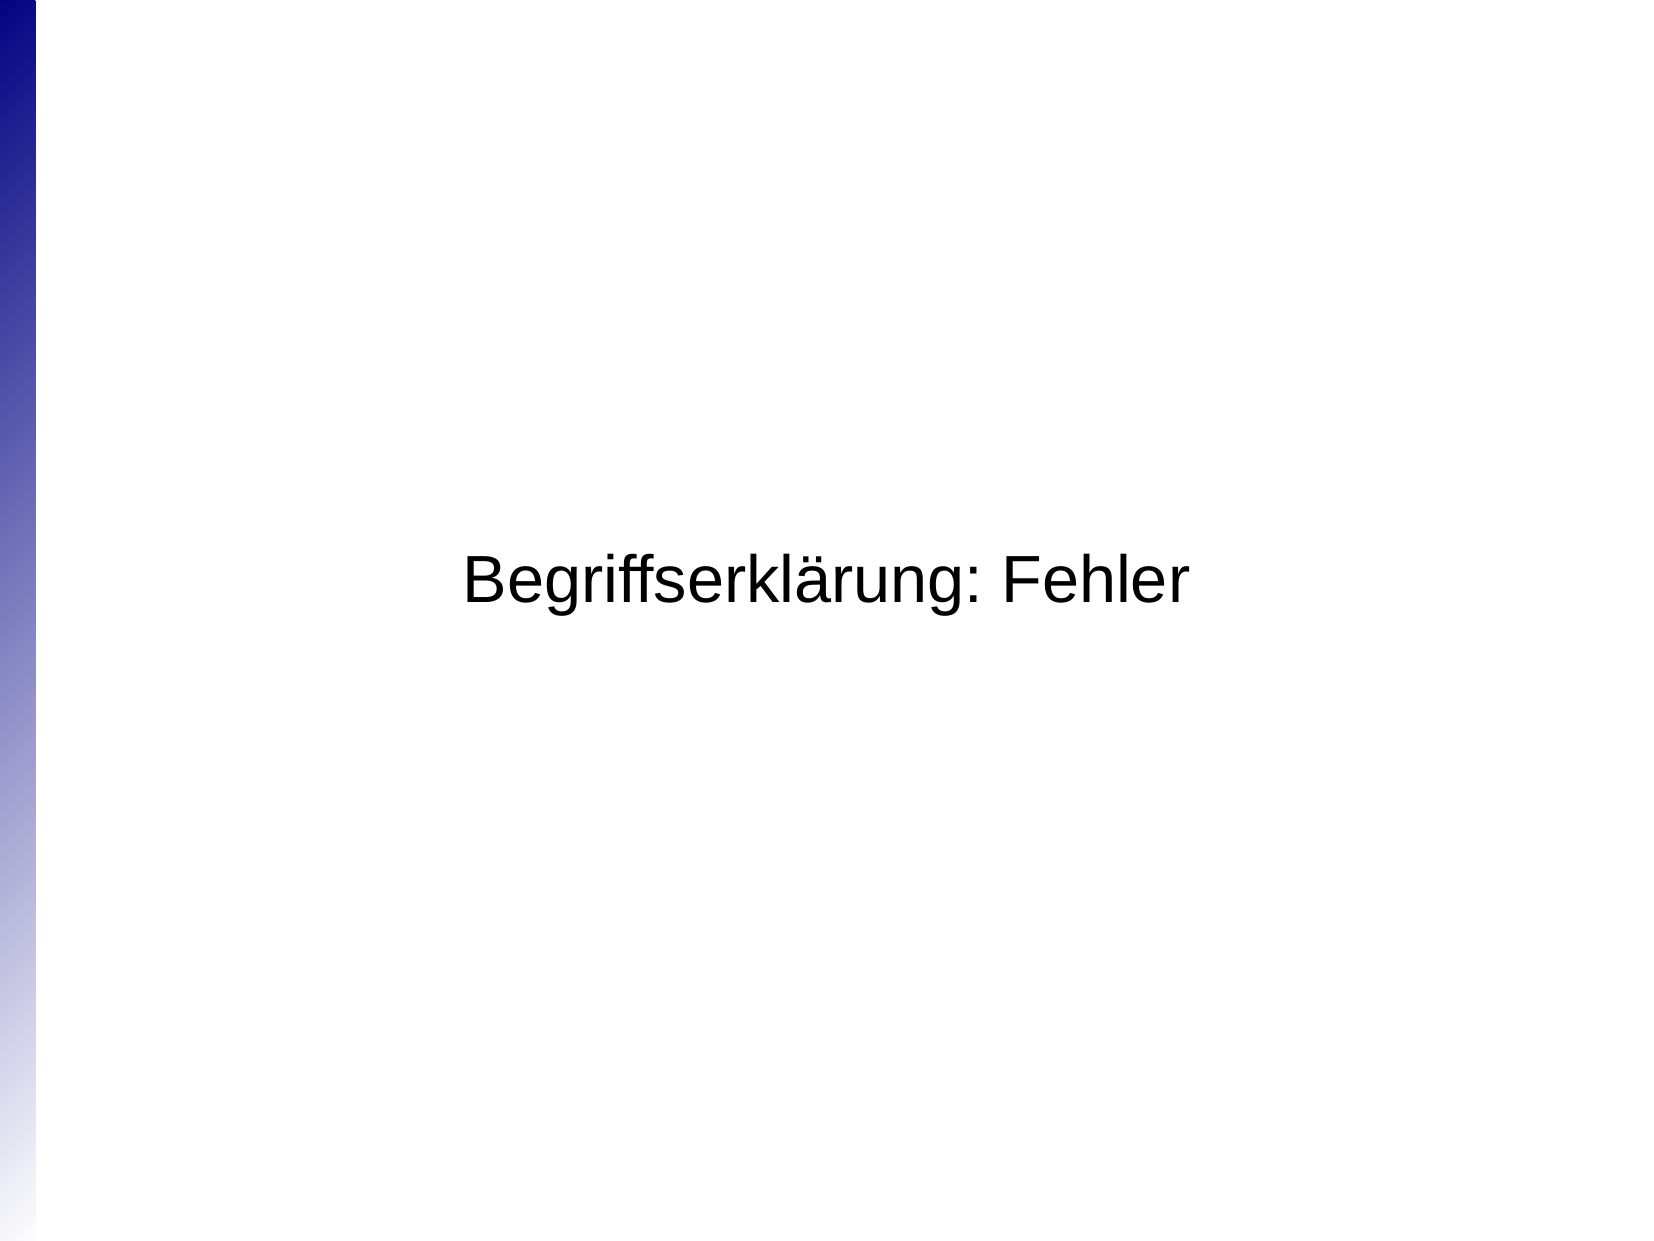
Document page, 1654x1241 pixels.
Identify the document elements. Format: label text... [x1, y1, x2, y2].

subtitle Begriffserklärung: Fehler [82, 49, 1571, 1109]
